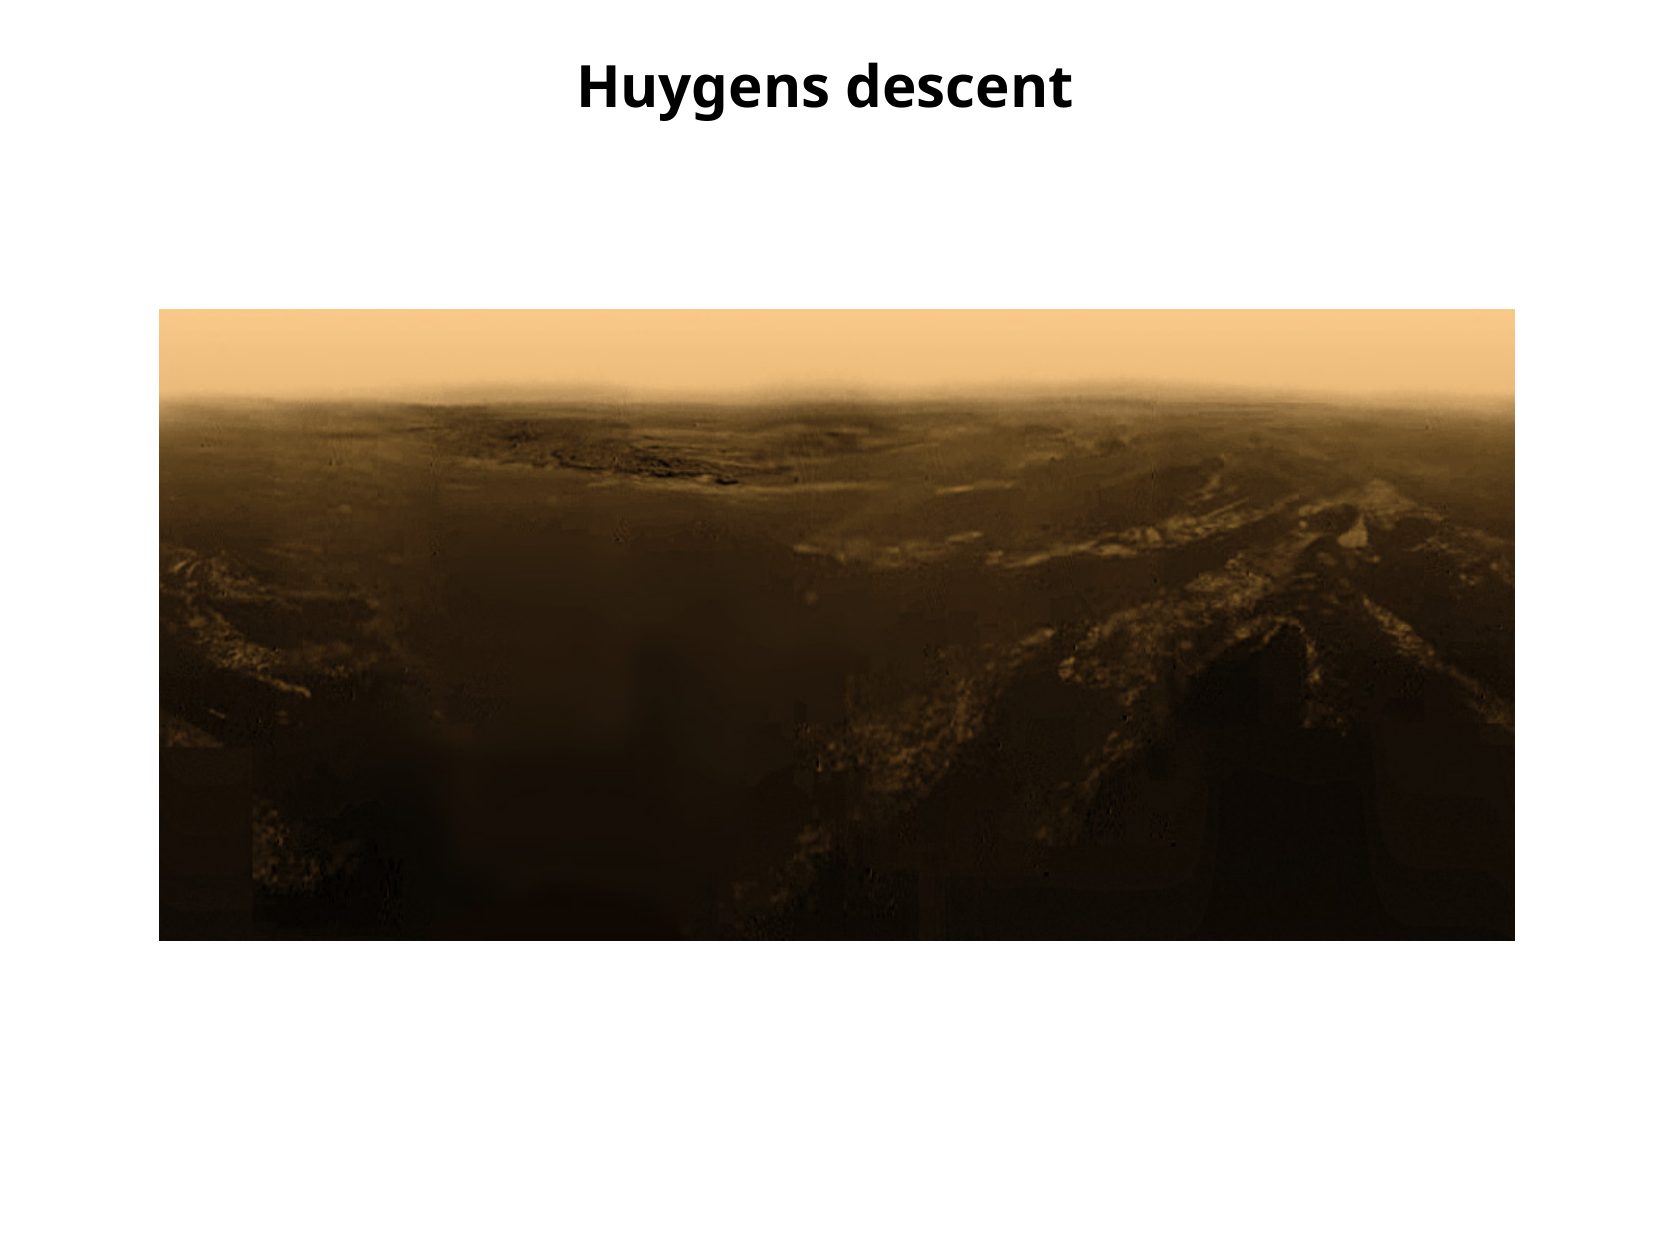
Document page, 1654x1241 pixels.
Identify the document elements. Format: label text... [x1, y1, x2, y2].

picture [159, 309, 1515, 941]
text_box Huygens descent [262, 37, 1388, 134]
